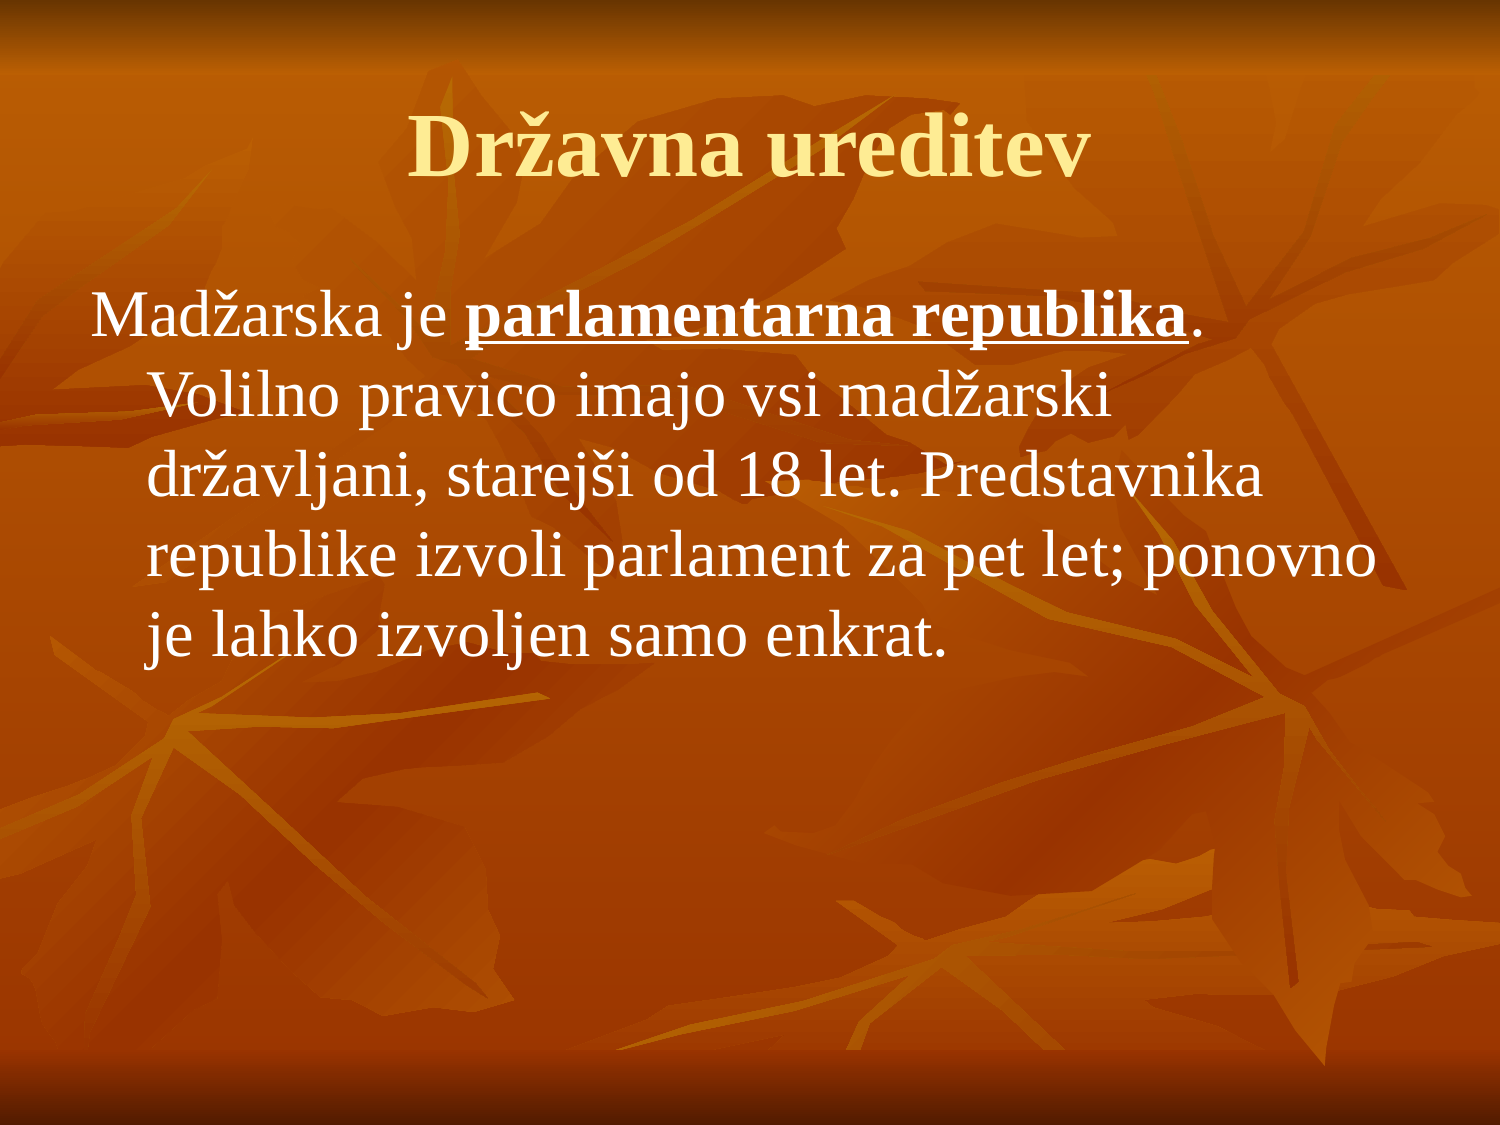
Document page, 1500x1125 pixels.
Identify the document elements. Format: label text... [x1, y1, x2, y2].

title Državna ureditev [75, 45, 1425, 234]
list Madžarska je parlamentarna republika. Volilno pravico imajo vsi madžarski državljani, starejši od 18 let. Predstavnika republike izvoli parlament za pet let; ponovno je lahko izvoljen samo enkrat. [75, 262, 1425, 1006]
